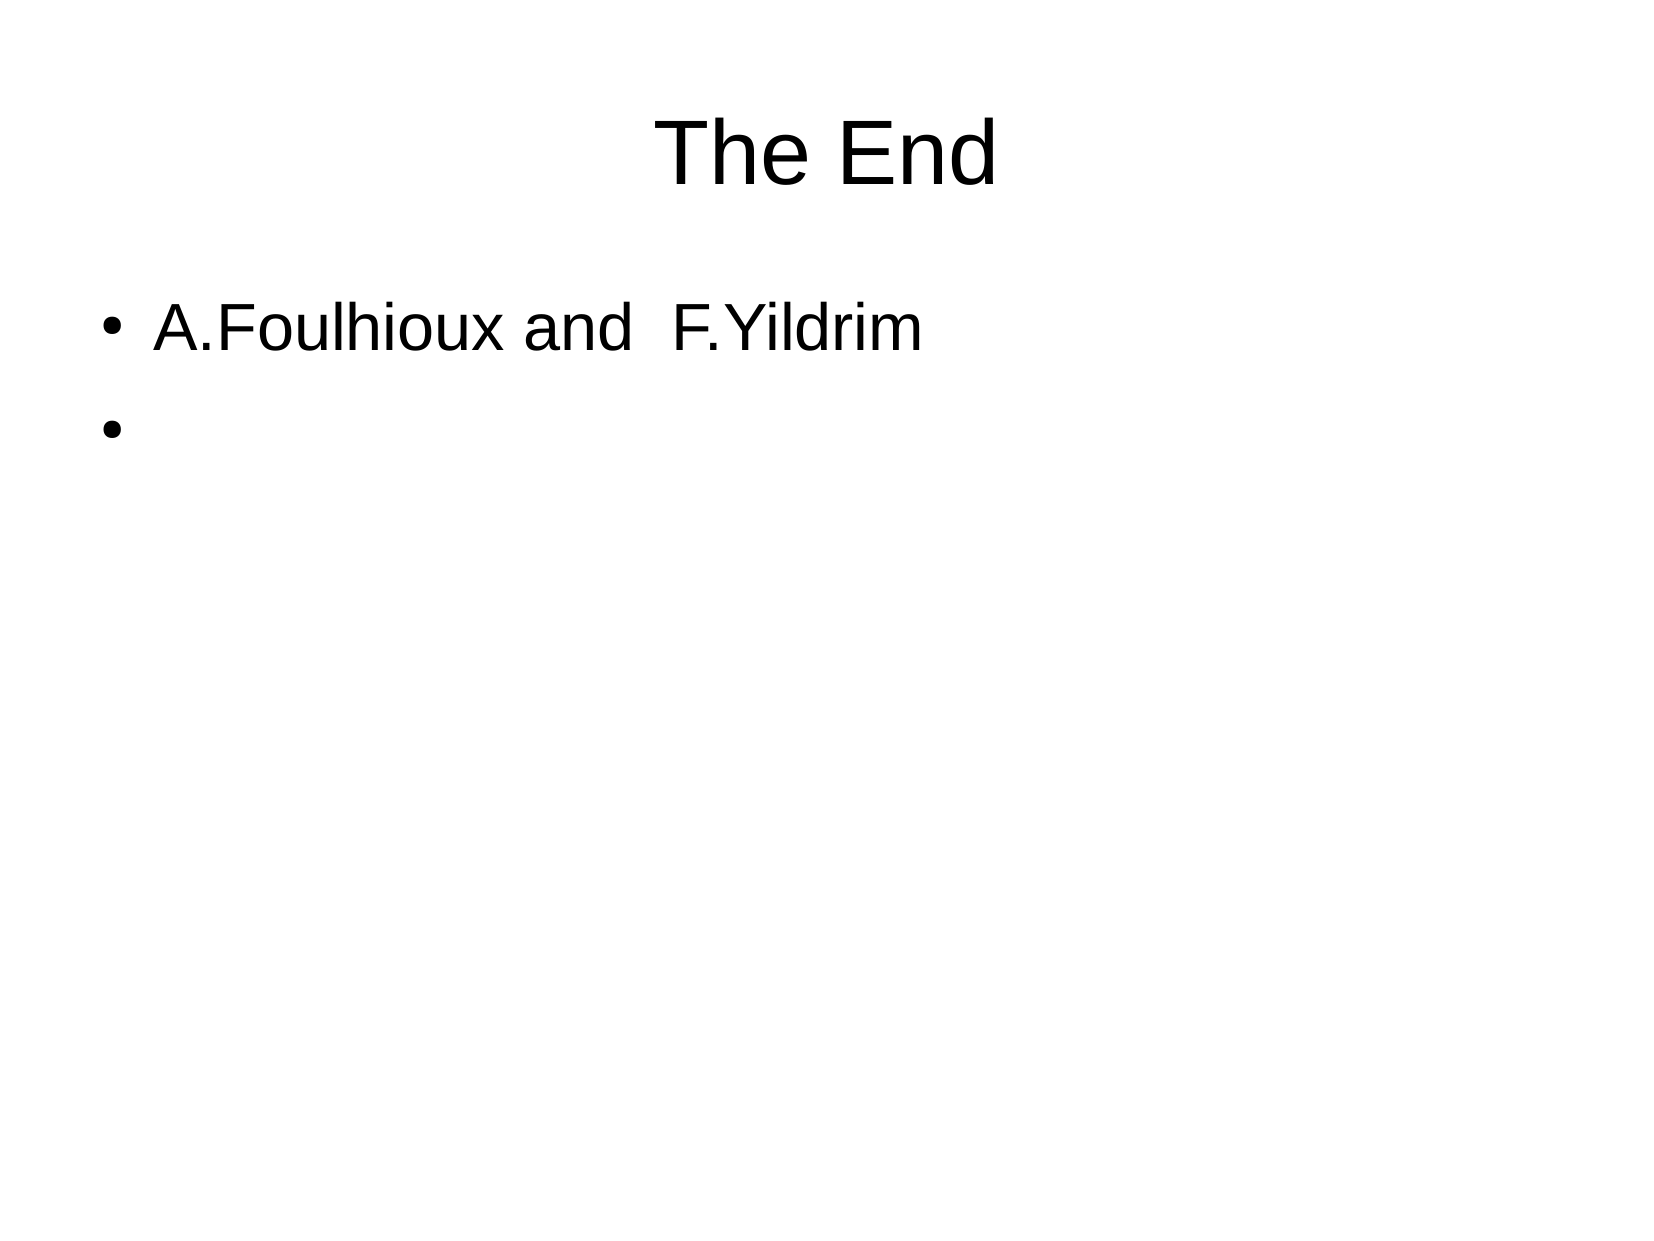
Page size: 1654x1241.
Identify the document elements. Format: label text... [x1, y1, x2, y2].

title The End [82, 49, 1571, 257]
list A.Foulhioux and F.Yildrim [82, 290, 1571, 1010]
